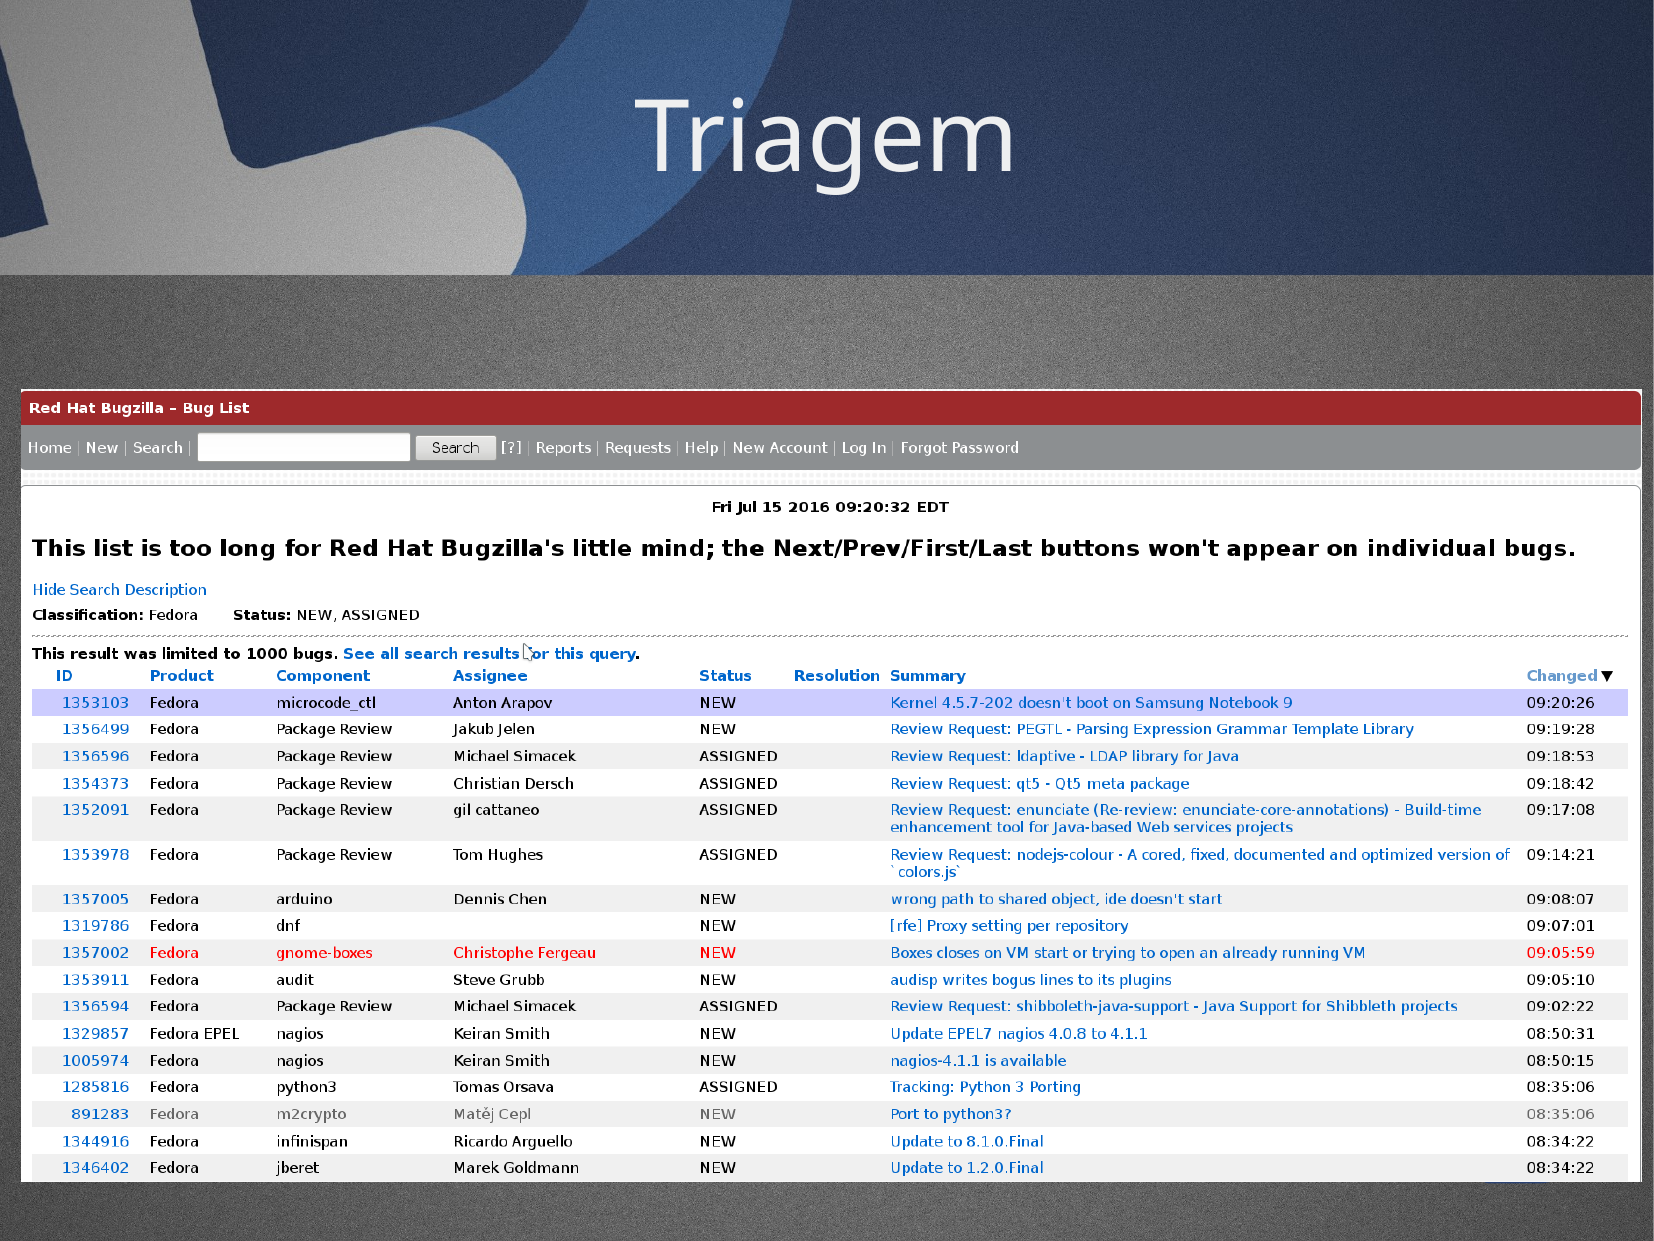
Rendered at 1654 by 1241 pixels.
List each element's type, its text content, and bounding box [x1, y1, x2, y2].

picture [0, 0, 1654, 1241]
title Triagem [88, 29, 1565, 237]
